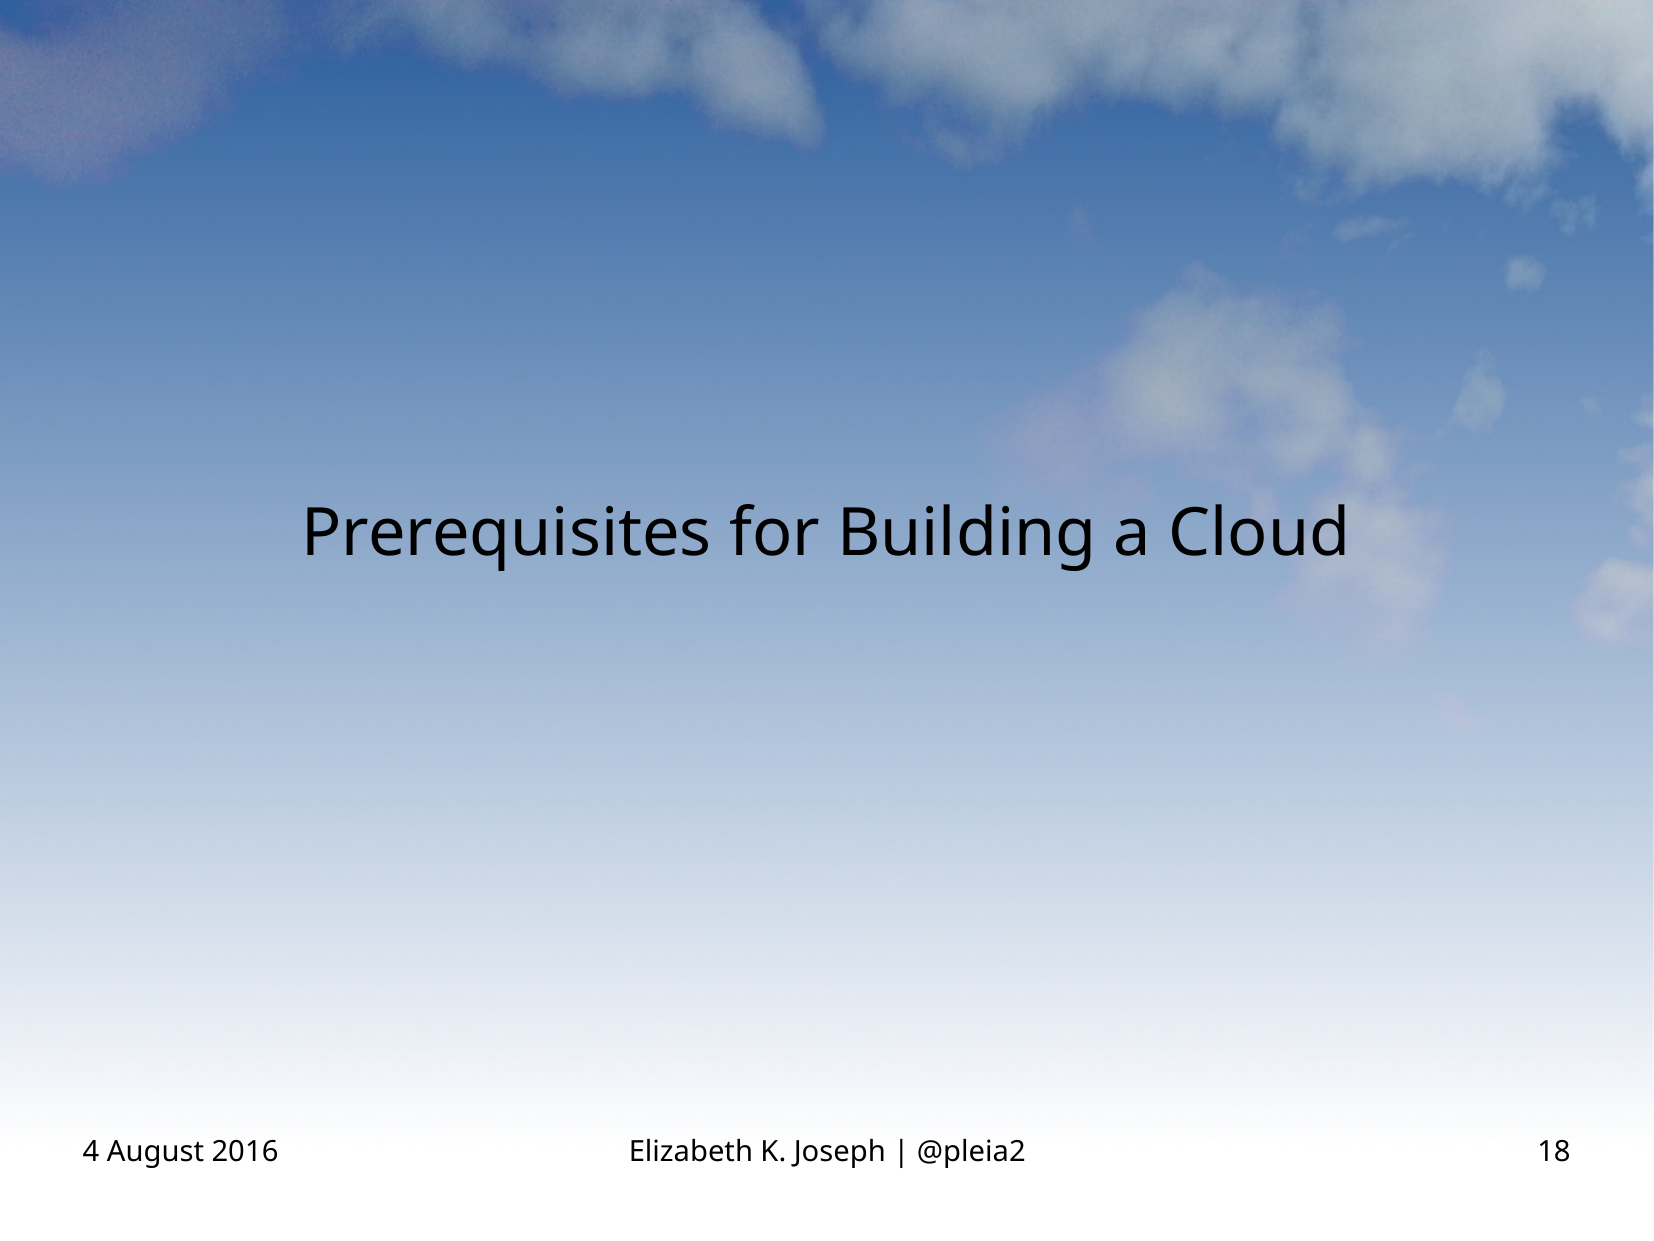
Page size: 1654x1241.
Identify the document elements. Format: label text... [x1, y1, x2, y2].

picture [0, 0, 1654, 1241]
subtitle Prerequisites for Building a Cloud [82, 49, 1571, 1010]
